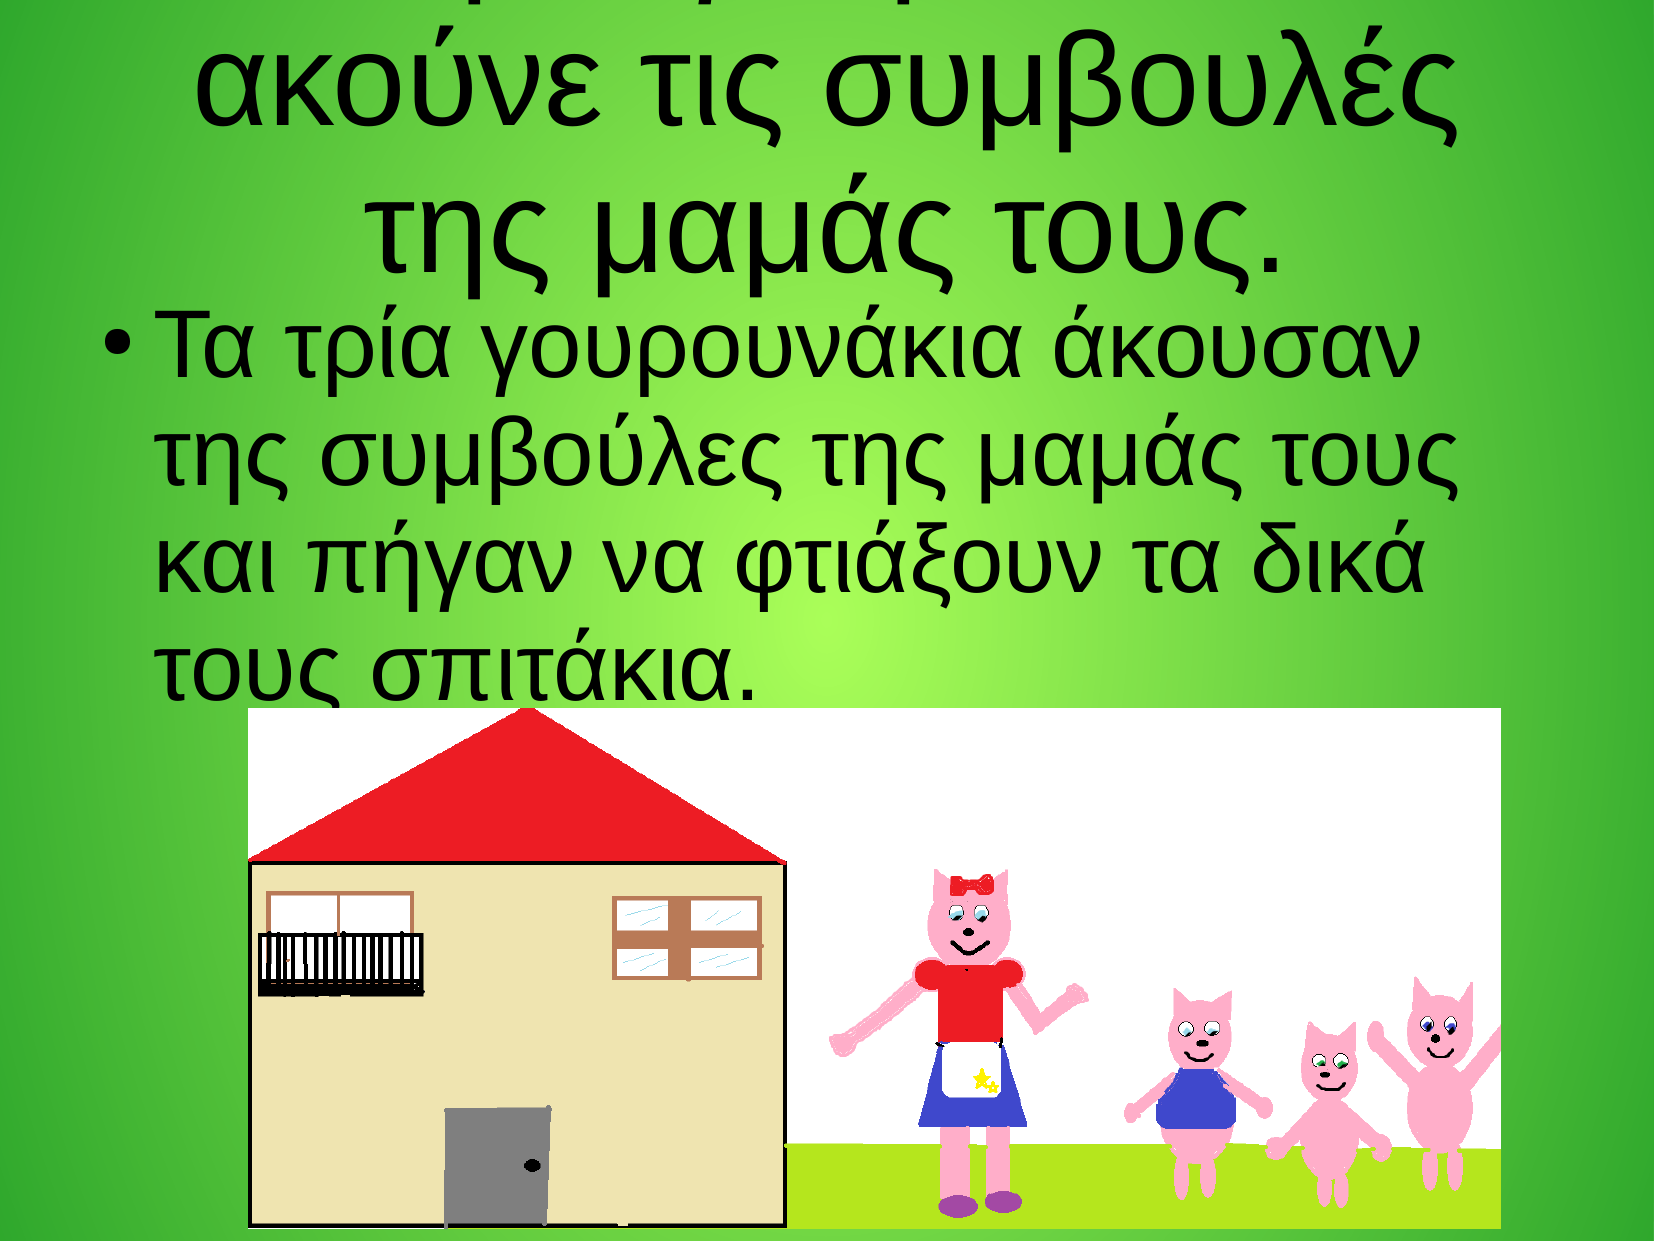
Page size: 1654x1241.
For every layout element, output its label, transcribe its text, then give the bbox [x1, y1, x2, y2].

picture [248, 708, 1501, 1229]
title Τα τρία γουρουνάκια ακούνε τις συμβουλές της μαμάς τους. [153, 0, 1500, 290]
list Τα τρία γουρουνάκια άκουσαν της συμβούλες της μαμάς τους και πήγαν να φτιάξουν τα δικά τους σπιτάκια. [82, 290, 1571, 1099]
